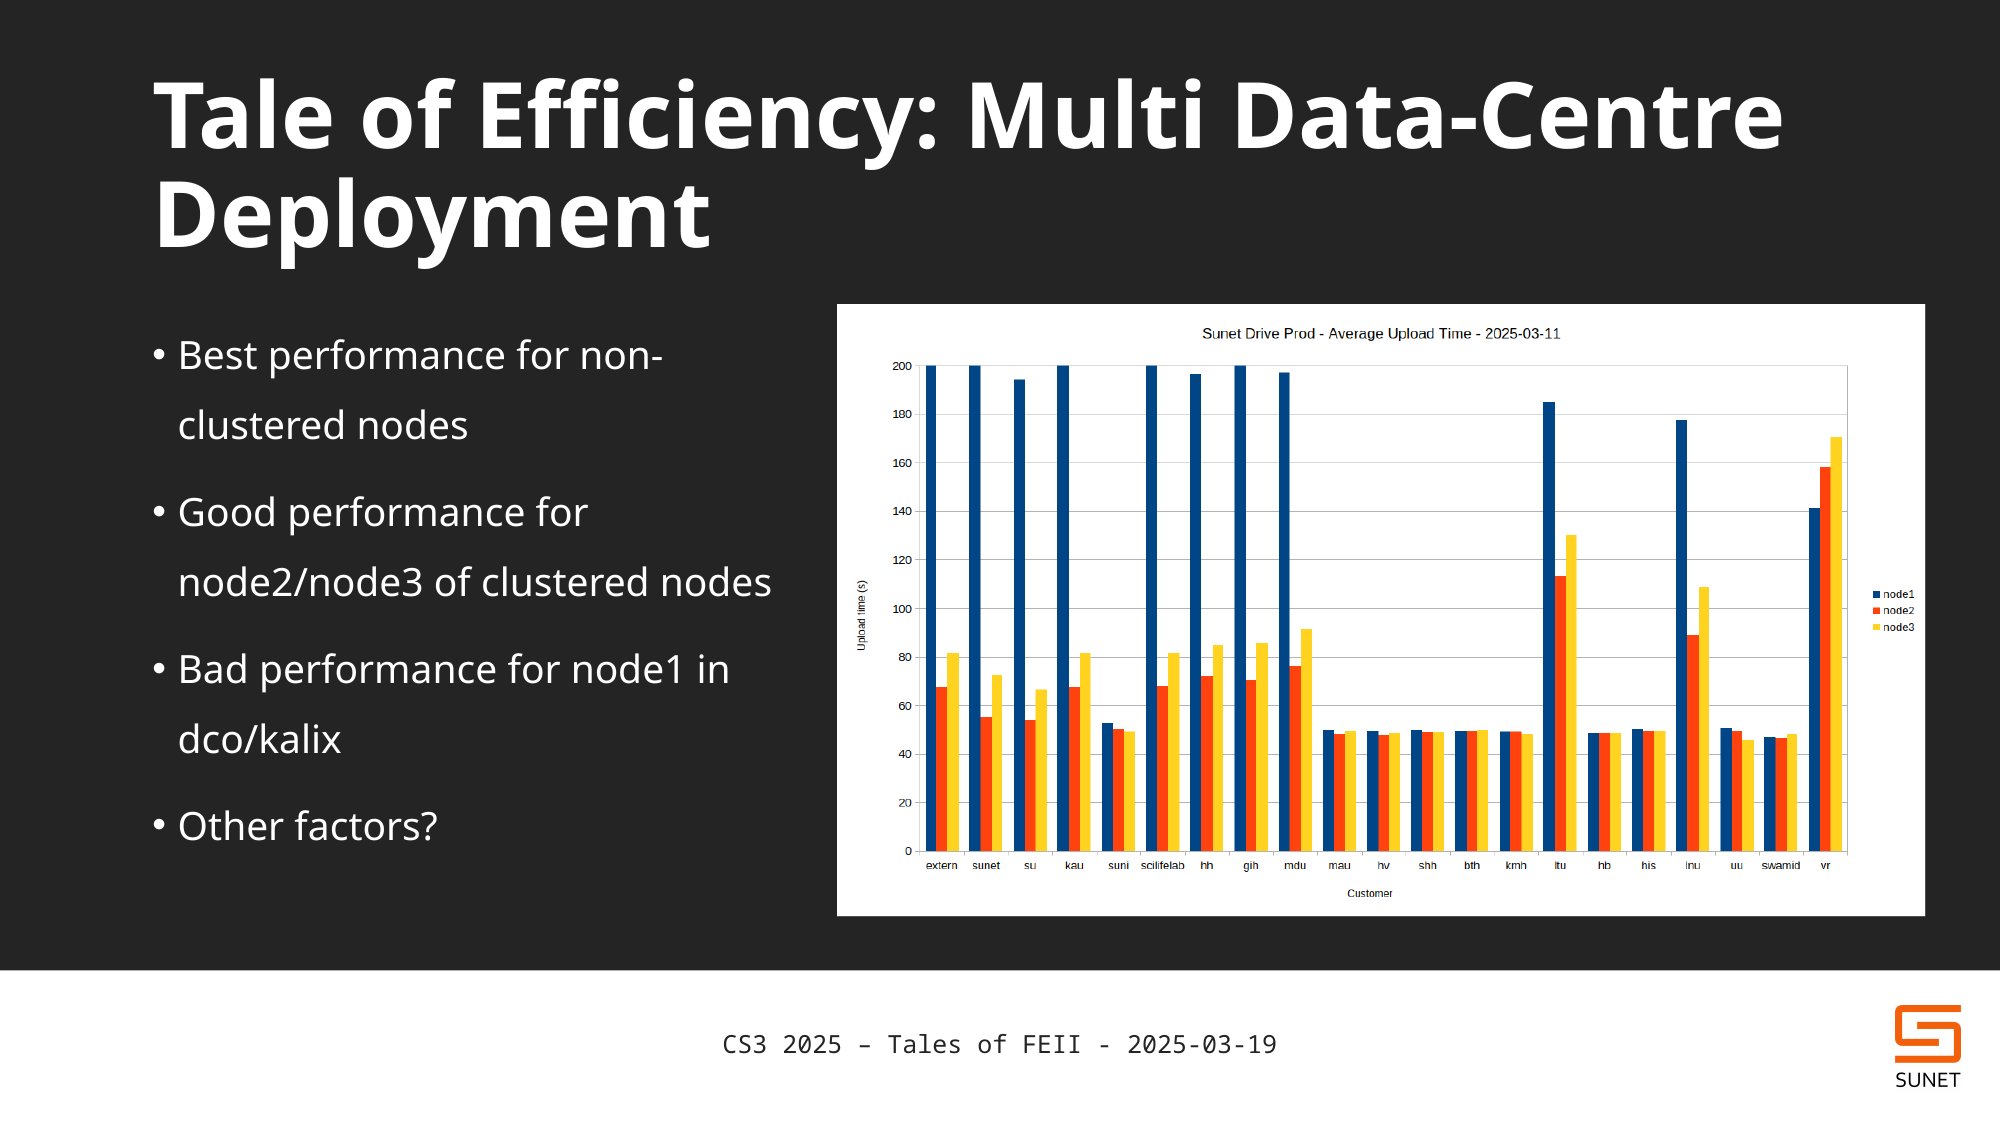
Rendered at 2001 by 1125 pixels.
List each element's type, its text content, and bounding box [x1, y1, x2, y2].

picture [1895, 1005, 1961, 1092]
list CS3 2025 – Tales of FEII - 2025-03-19 [249, 1024, 1750, 1070]
picture [837, 304, 1926, 917]
list Best performance for non-clustered nodes Good performance for node2/node3 of clustered nodes Bad performance for node1 in dco/kalix Other factors? [137, 299, 788, 910]
title Tale of Efficiency: Multi Data-Centre Deployment [137, 59, 1863, 278]
